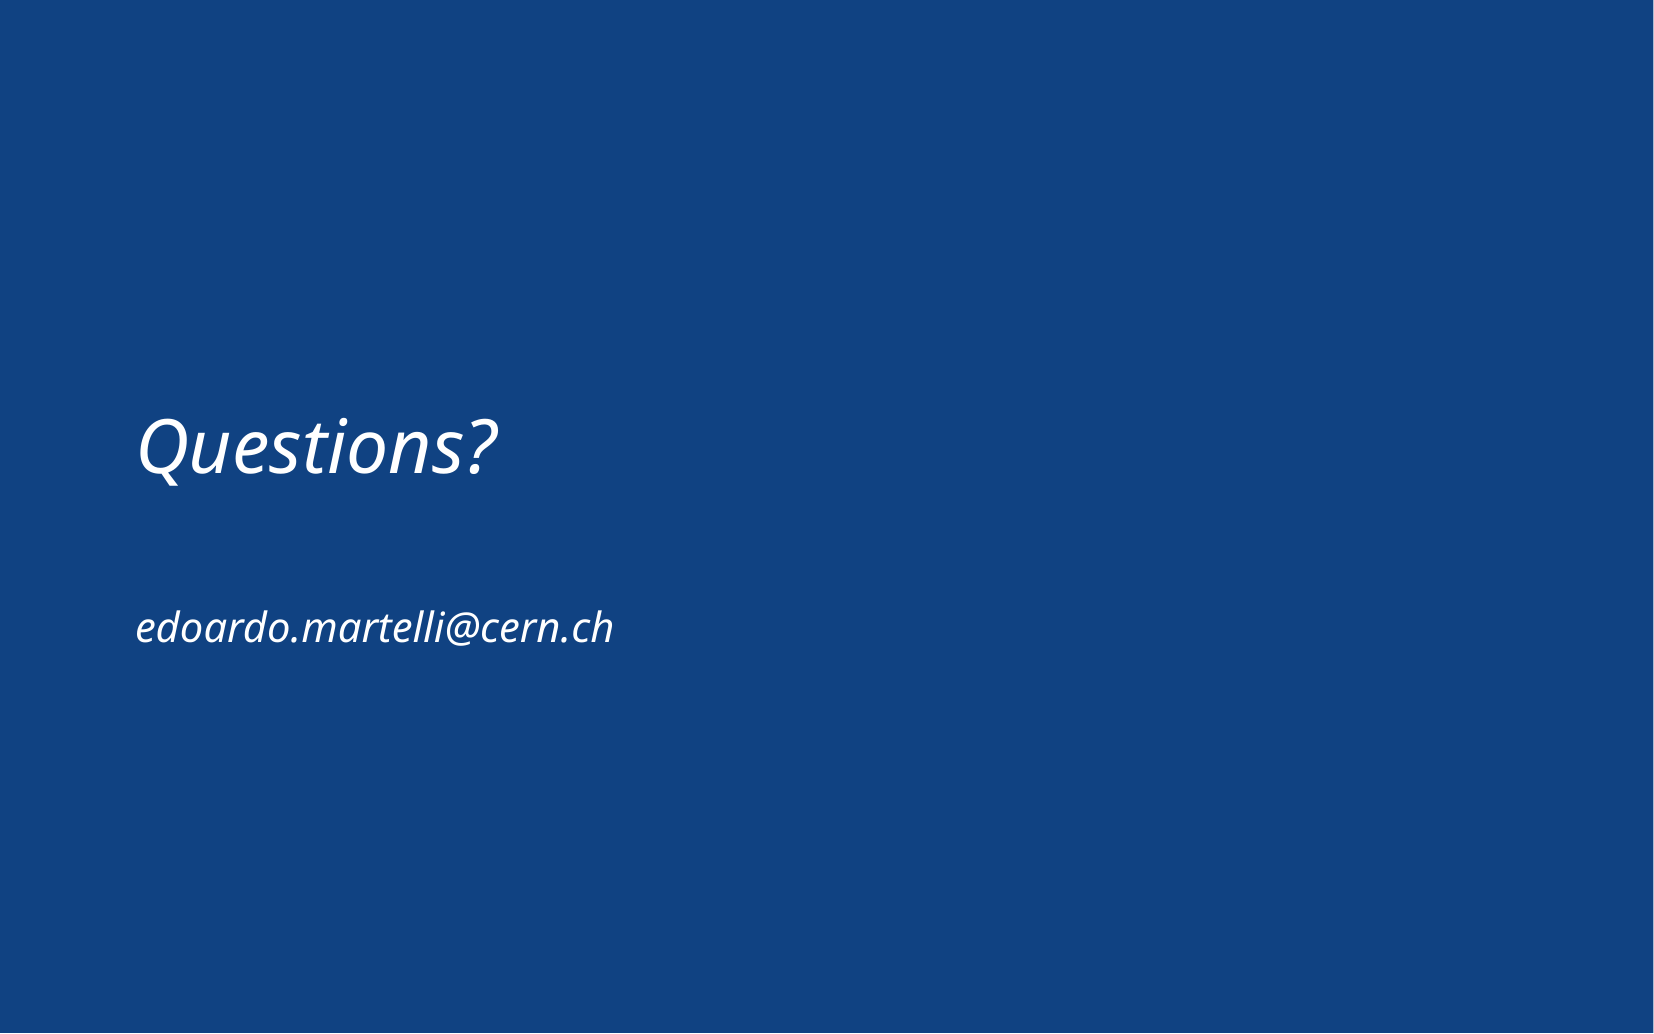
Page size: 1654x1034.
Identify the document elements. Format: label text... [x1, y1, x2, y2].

title Questions? edoardo.martelli@cern.ch [135, 211, 1385, 837]
